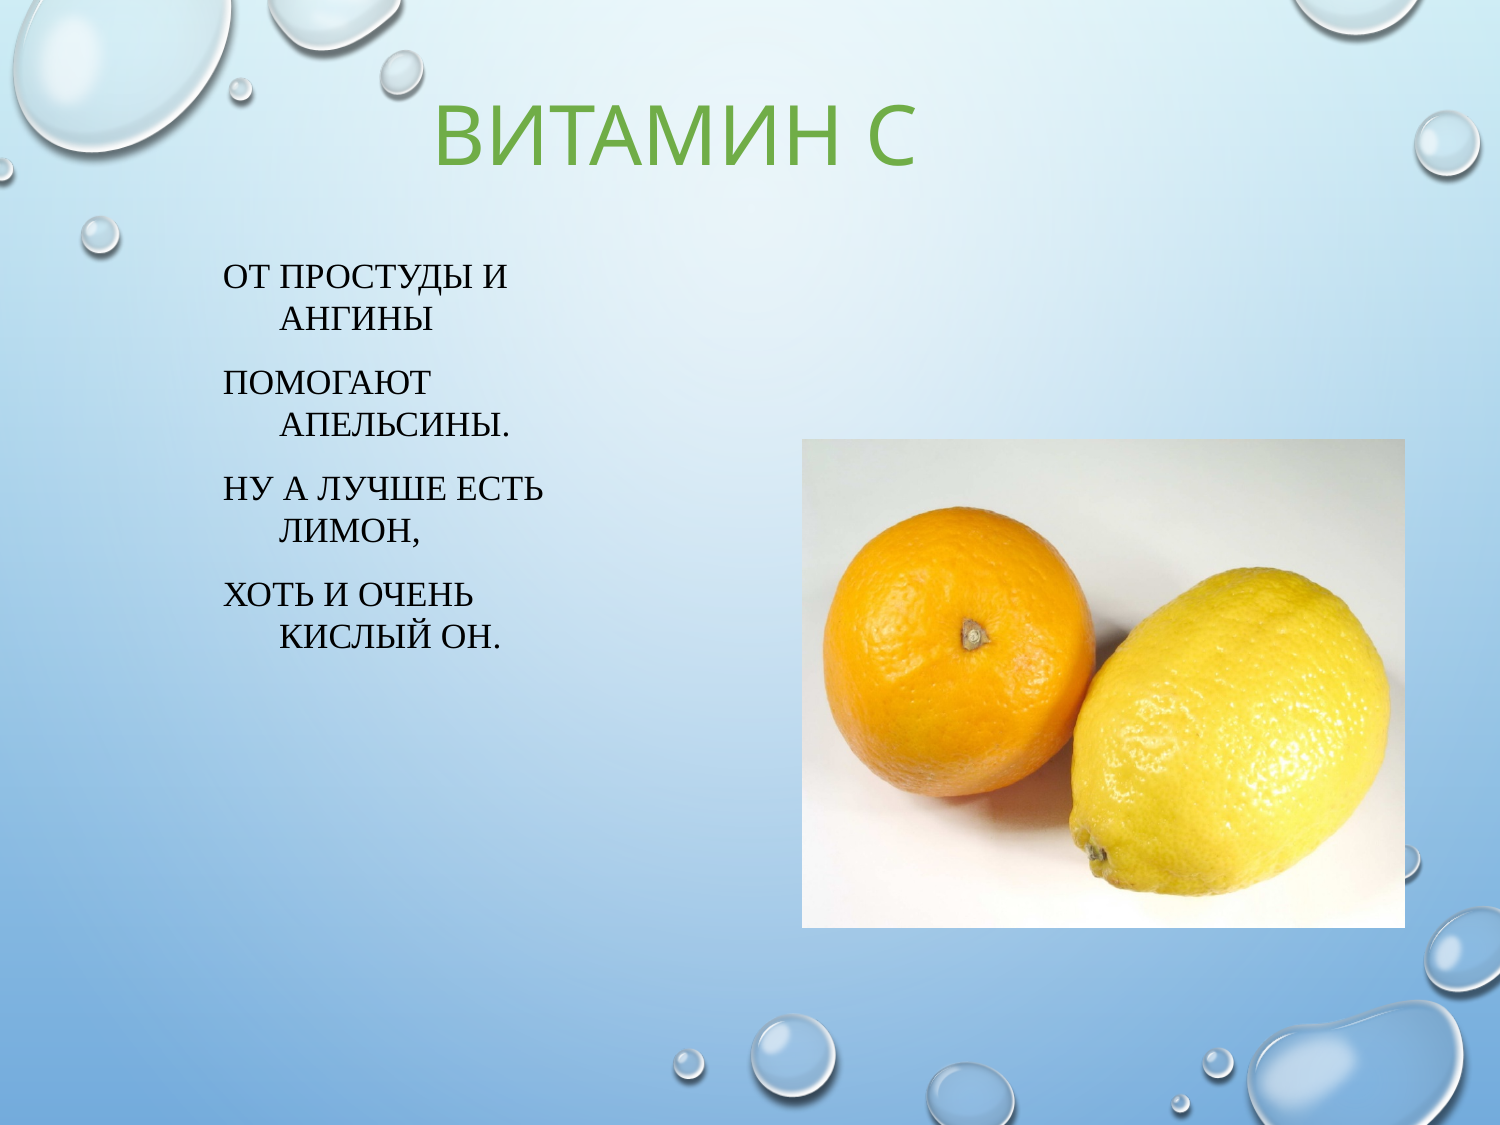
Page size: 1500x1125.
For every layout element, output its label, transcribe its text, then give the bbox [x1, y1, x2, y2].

list От простуды и ангины Помогают апельсины. Ну а лучше есть лимон, Хоть и очень кислый он. [151, 245, 647, 674]
picture [802, 439, 1405, 928]
title Витамин С [0, 45, 1351, 233]
